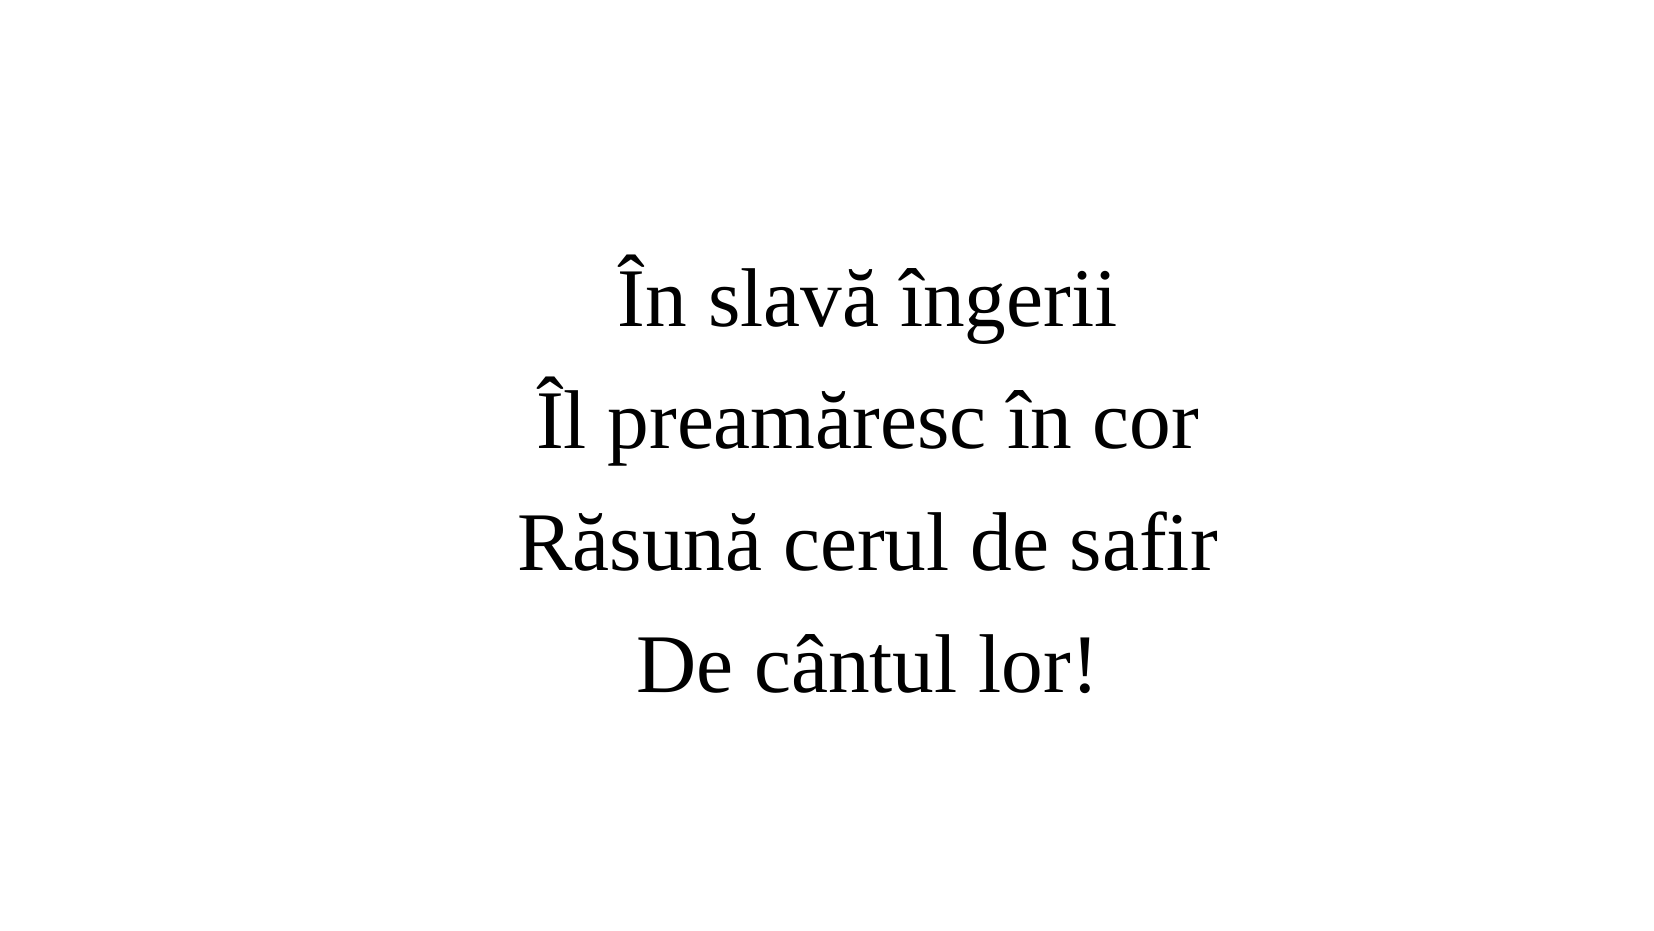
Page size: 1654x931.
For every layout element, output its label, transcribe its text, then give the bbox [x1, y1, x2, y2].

subtitle În slavă îngerii Îl preamăresc în cor Răsună cerul de safir De cântul lor! [153, 239, 1583, 713]
